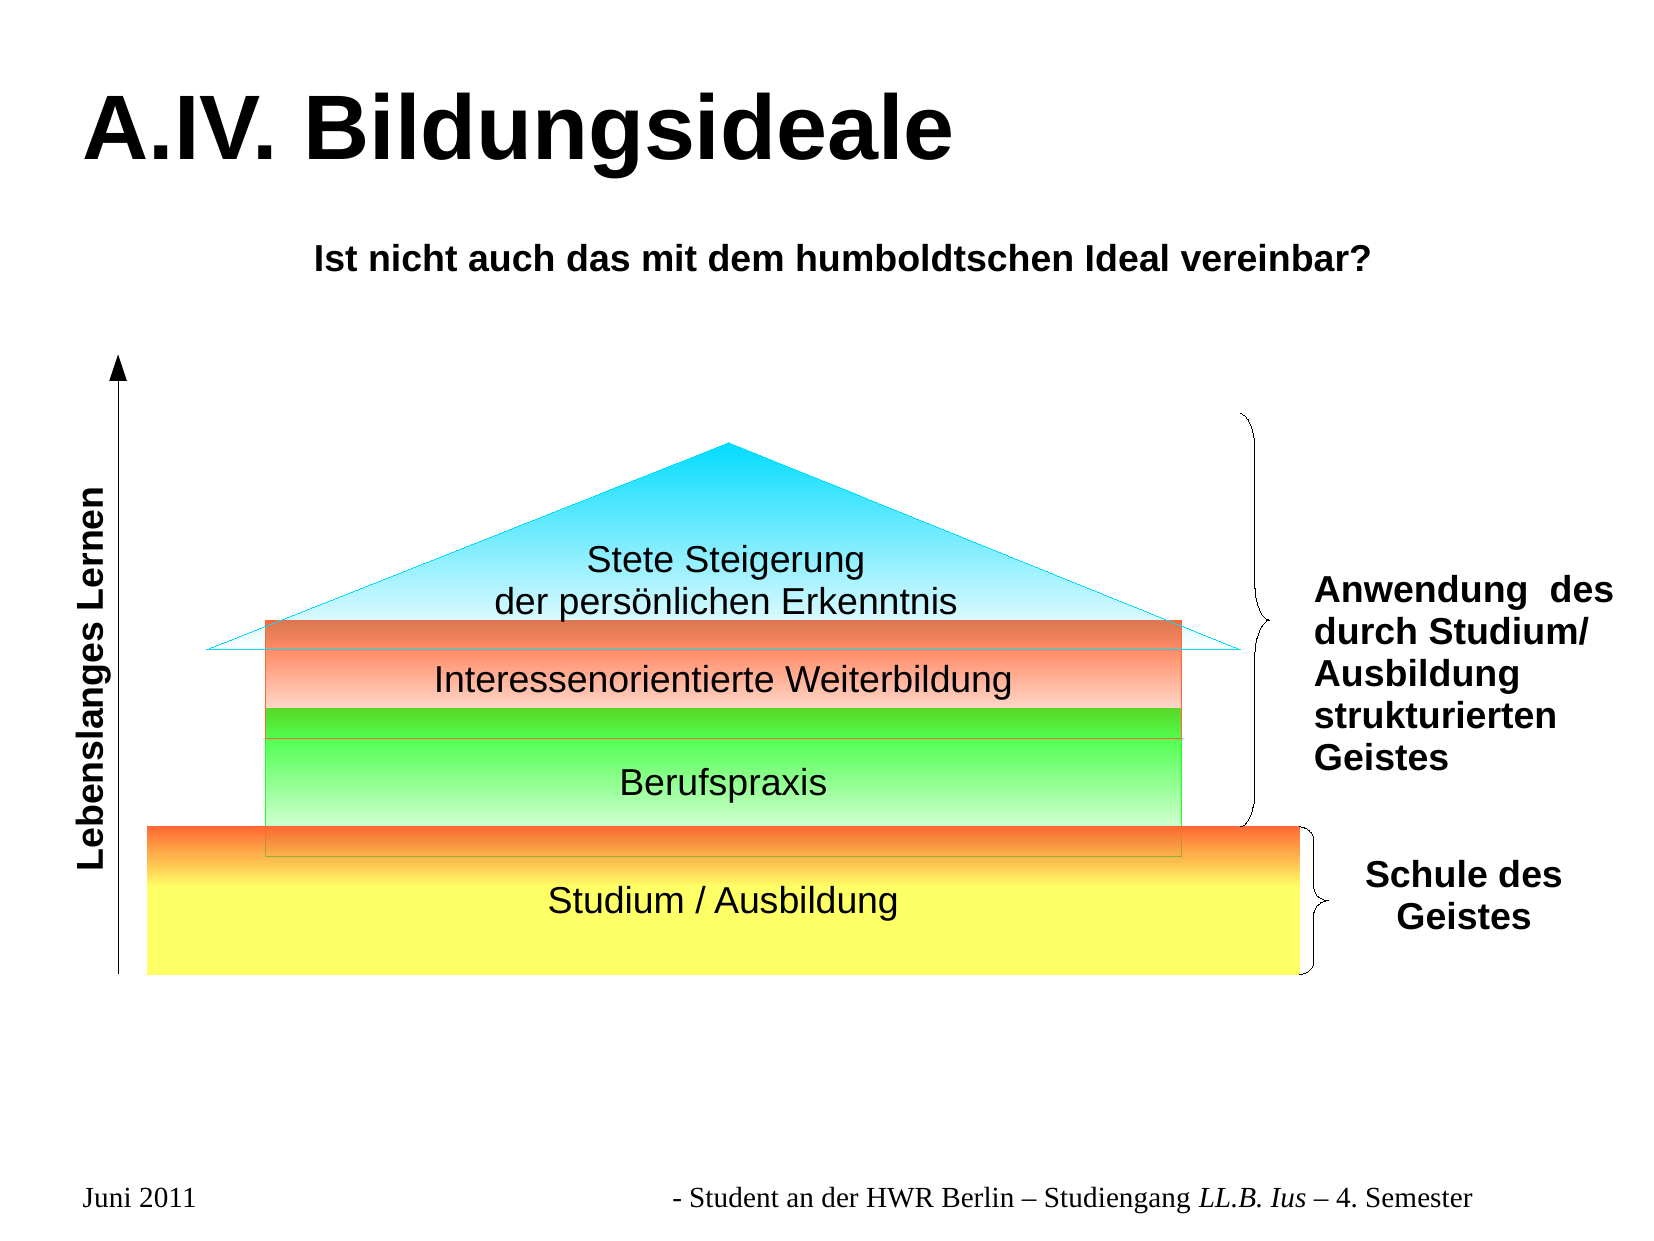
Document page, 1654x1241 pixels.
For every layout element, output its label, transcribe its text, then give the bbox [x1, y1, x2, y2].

text_box Stete Steigerung der persönlichen Erkenntnis [206, 442, 1241, 650]
text_box Studium / Ausbildung [147, 886, 1300, 975]
text_box Anwendung des durch Studium/ Ausbildung strukturierten Geistes [1299, 561, 1630, 786]
title A.IV. Bildungsideale [82, 49, 1571, 207]
text_box [147, 826, 1300, 886]
text_box Interessenorientierte Weiterbildung [265, 650, 1182, 739]
text_box Berufspraxis [265, 739, 1182, 826]
text_box Lebenslanges Lernen [61, 471, 119, 887]
text_box Schule des Geistes [1350, 846, 1578, 945]
text_box Ist nicht auch das mit dem humboldtschen Ideal vereinbar? [299, 230, 1389, 288]
